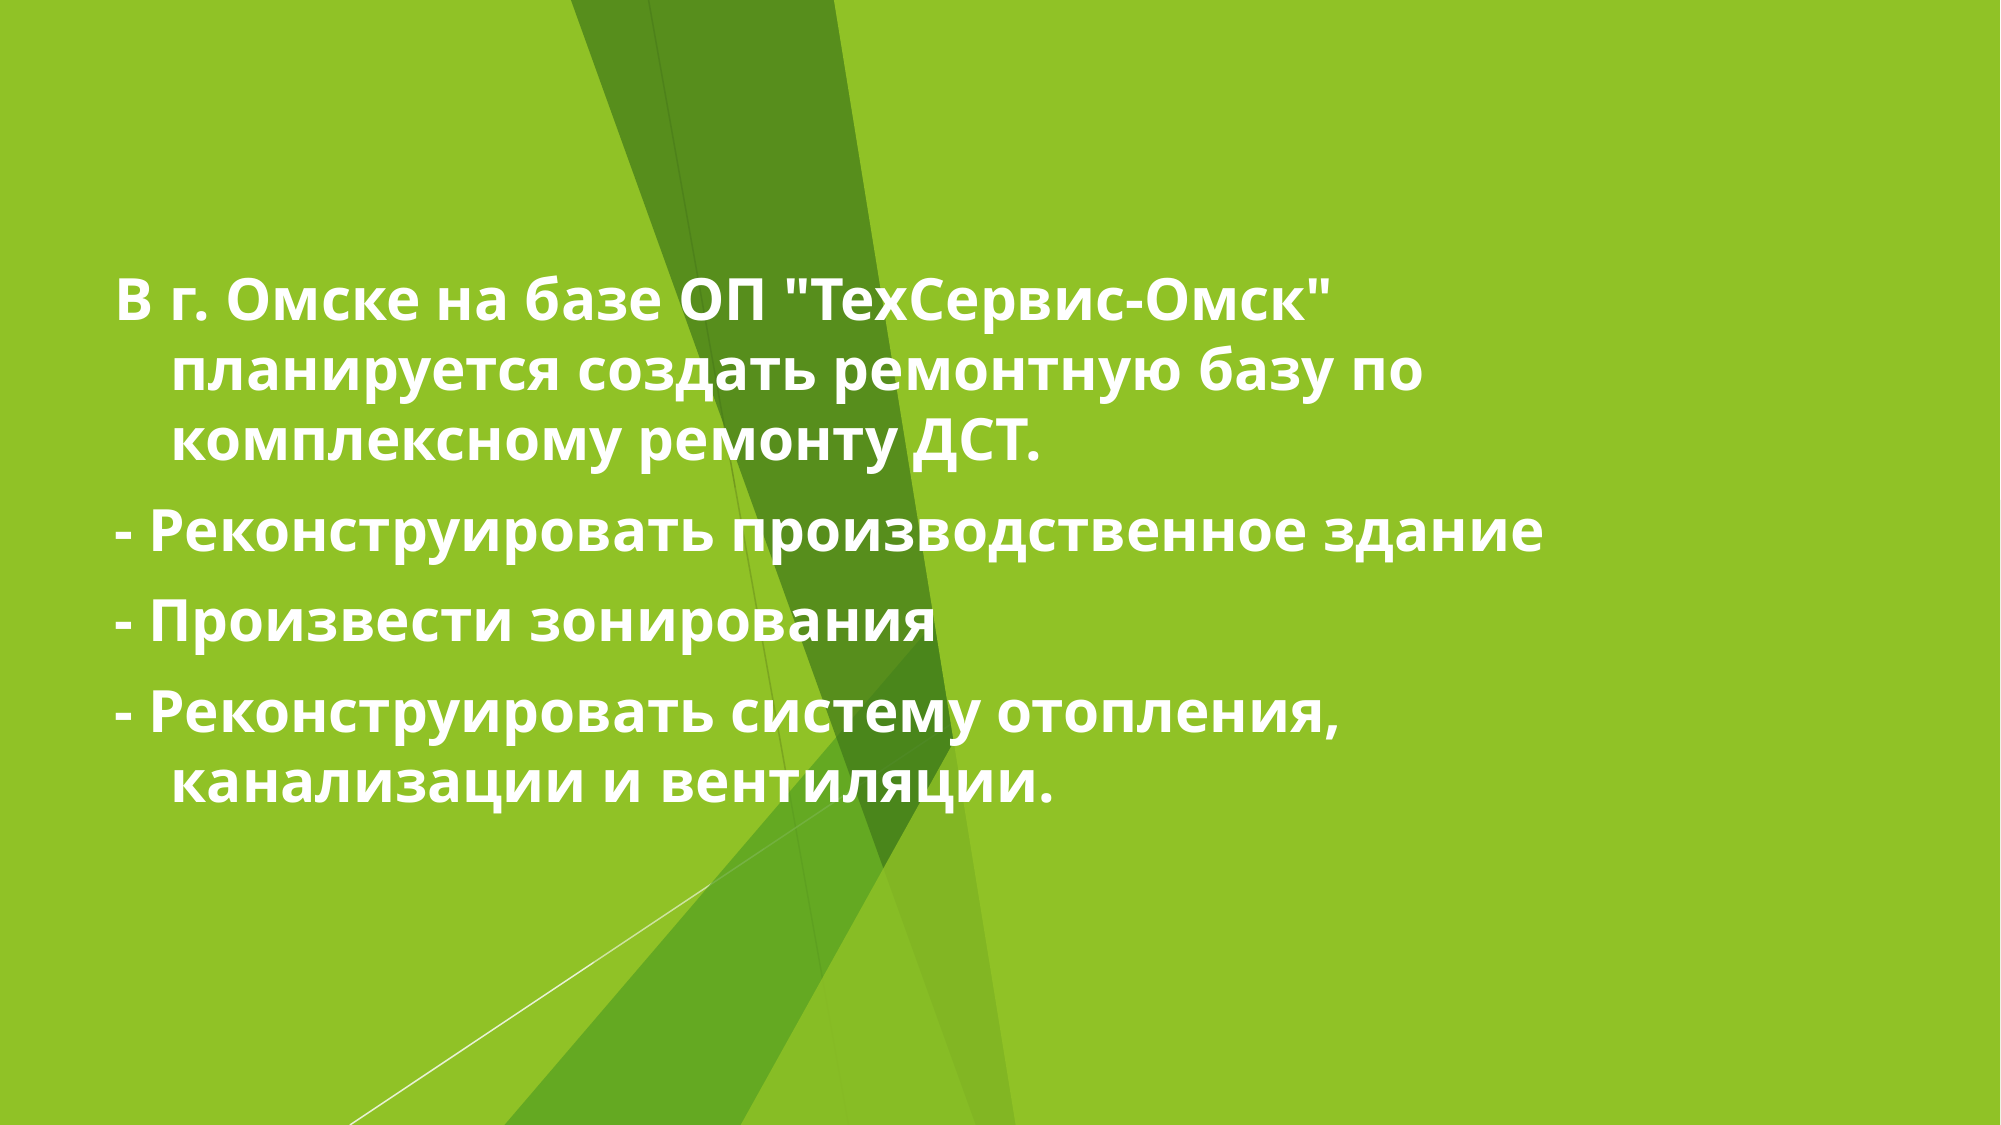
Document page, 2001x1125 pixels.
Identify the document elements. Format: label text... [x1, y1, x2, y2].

text_box [0, 0, 2000, 1125]
list В г. Омске на базе ОП "ТехСервис-Омск" планируется создать ремонтную базу по комплексному ремонту ДСТ. - Реконструировать производственное здание - Произвести зонирования - Реконструировать систему отопления, канализации и вентиляции. [43, 113, 1709, 963]
